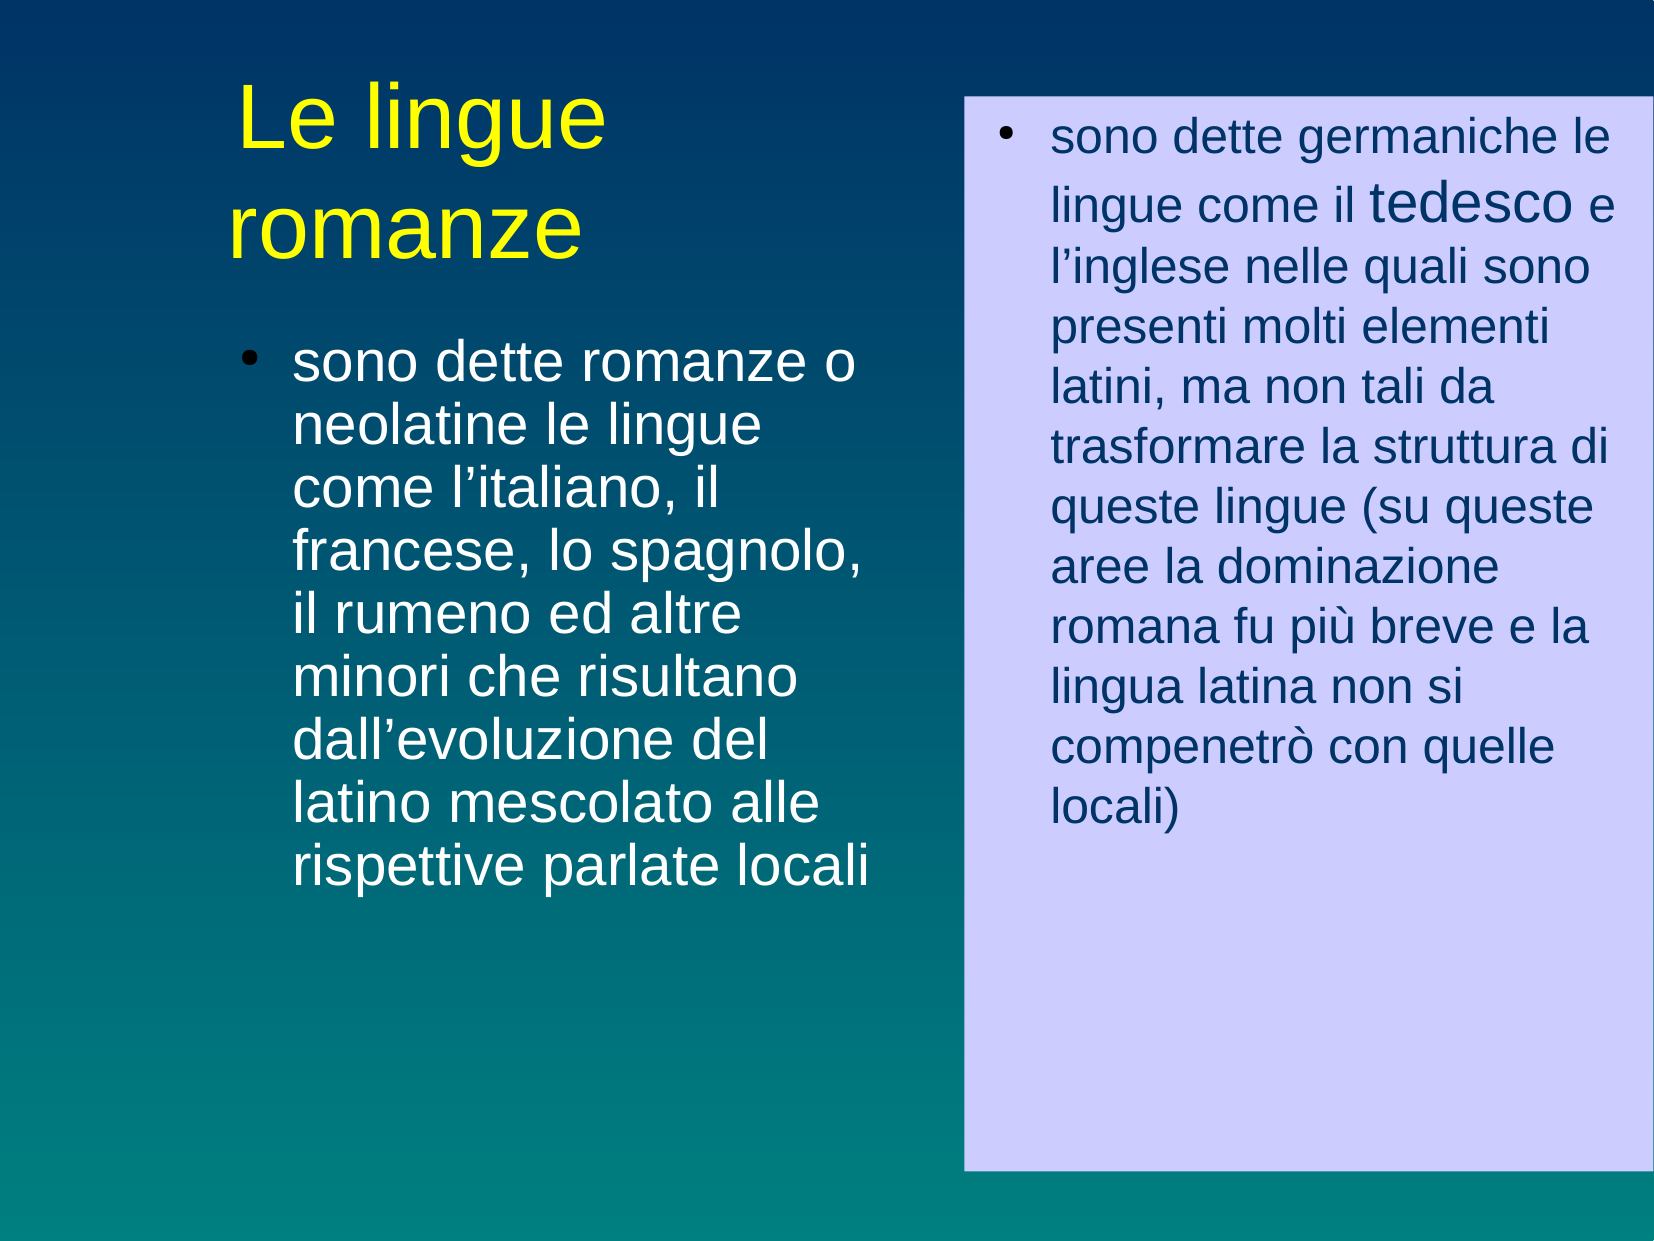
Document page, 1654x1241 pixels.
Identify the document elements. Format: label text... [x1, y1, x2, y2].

list sono dette romanze o neolatine le lingue come l’italiano, il francese, lo spagnolo, il rumeno ed altre minori che risultano dall’evoluzione del latino mescolato alle rispettive parlate locali [206, 323, 896, 1117]
title Le lingue romanze [124, 25, 689, 285]
list sono dette germaniche le lingue come il tedesco e l’inglese nelle quali sono presenti molti elementi latini, ma non tali da trasformare la struttura di queste lingue (su queste aree la dominazione romana fu più breve e la lingua latina non si compenetrò con quelle locali) [964, 96, 1654, 1172]
